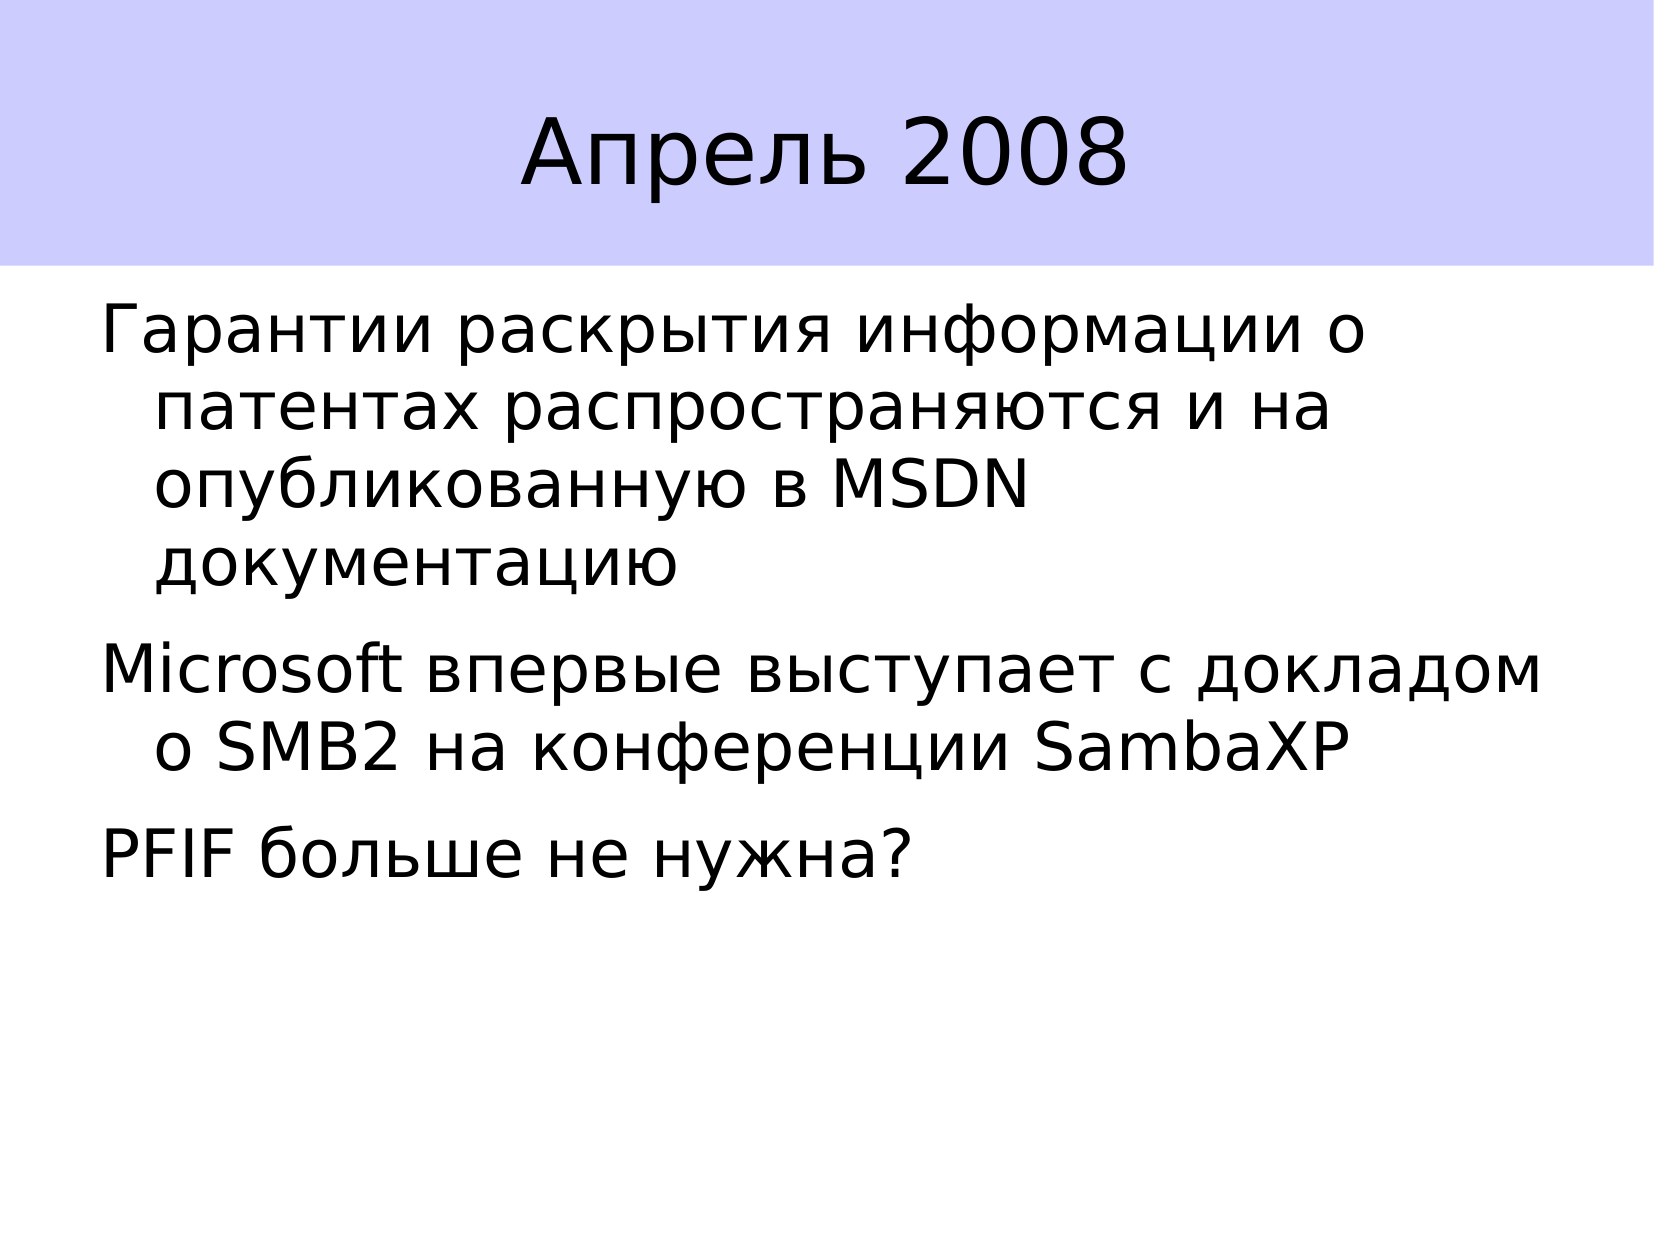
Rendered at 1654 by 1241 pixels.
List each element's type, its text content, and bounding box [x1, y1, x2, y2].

list Гарантии раскрытия информации о патентах распространяются и на опубликованную в MSDN документацию Microsoft впервые выступает с докладом о SMB2 на конференции SambaXP PFIF больше не нужна? [82, 290, 1571, 1094]
title Апрель 2008 [82, 56, 1571, 250]
